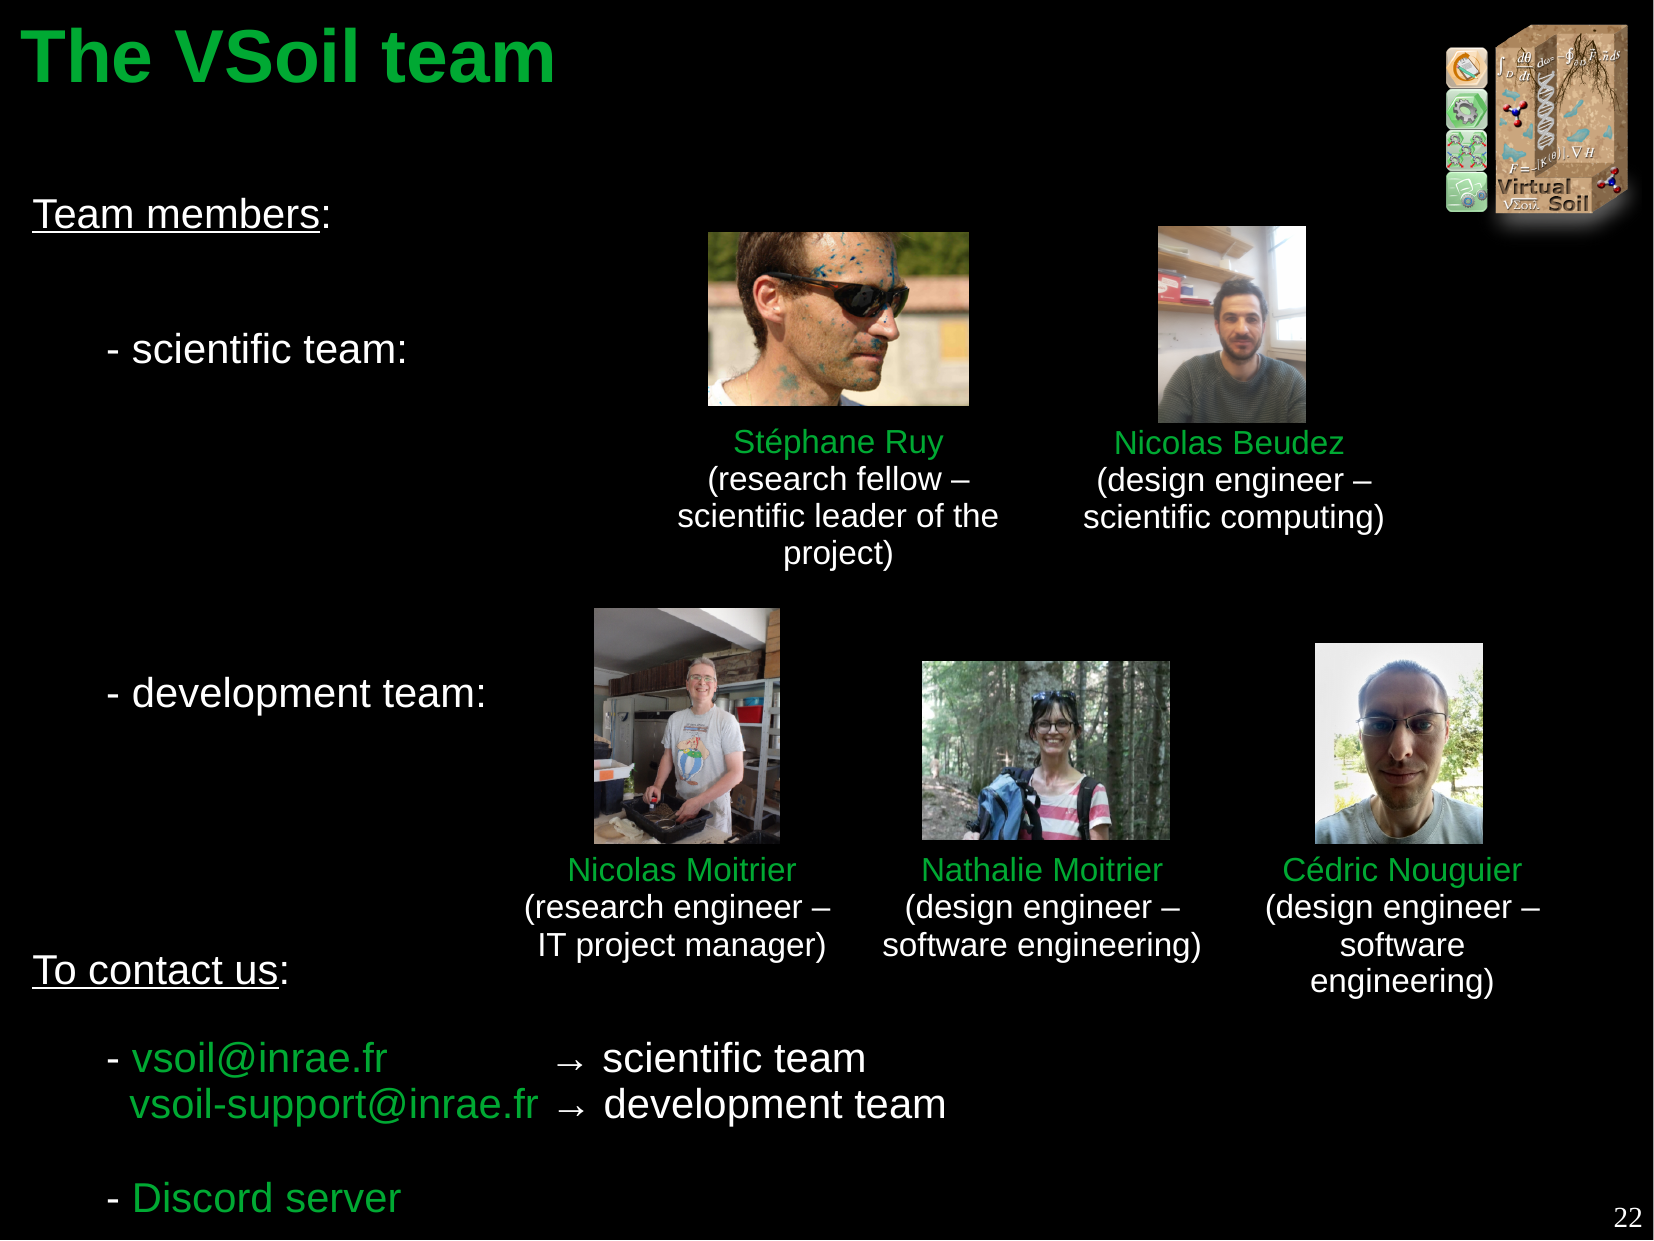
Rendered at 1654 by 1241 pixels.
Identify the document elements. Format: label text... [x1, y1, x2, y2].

picture [1315, 643, 1483, 844]
text_box Team members: - scientific team: - development team: [17, 183, 508, 744]
text_box The VSoil team [5, 7, 591, 107]
picture [922, 661, 1170, 840]
text_box To contact us: - vsoil@inrae.fr → scientific team vsoil-support@inrae.fr → development team - Discord server [17, 938, 1170, 1229]
text_box Nathalie Moitrier (design engineer – software engineering) [862, 844, 1223, 971]
text_box Stéphane Ruy (research fellow – scientific leader of the project) [649, 415, 1028, 579]
text_box Nicolas Beudez (design engineer – scientific computing) [1039, 417, 1430, 544]
picture [594, 608, 780, 844]
text_box Cédric Nouguier (design engineer – software engineering) [1234, 844, 1571, 1008]
picture [1158, 226, 1306, 417]
text_box Nicolas Moitrier (research engineer – IT project manager) [472, 844, 892, 981]
picture [1409, 0, 1642, 260]
picture [708, 232, 969, 406]
